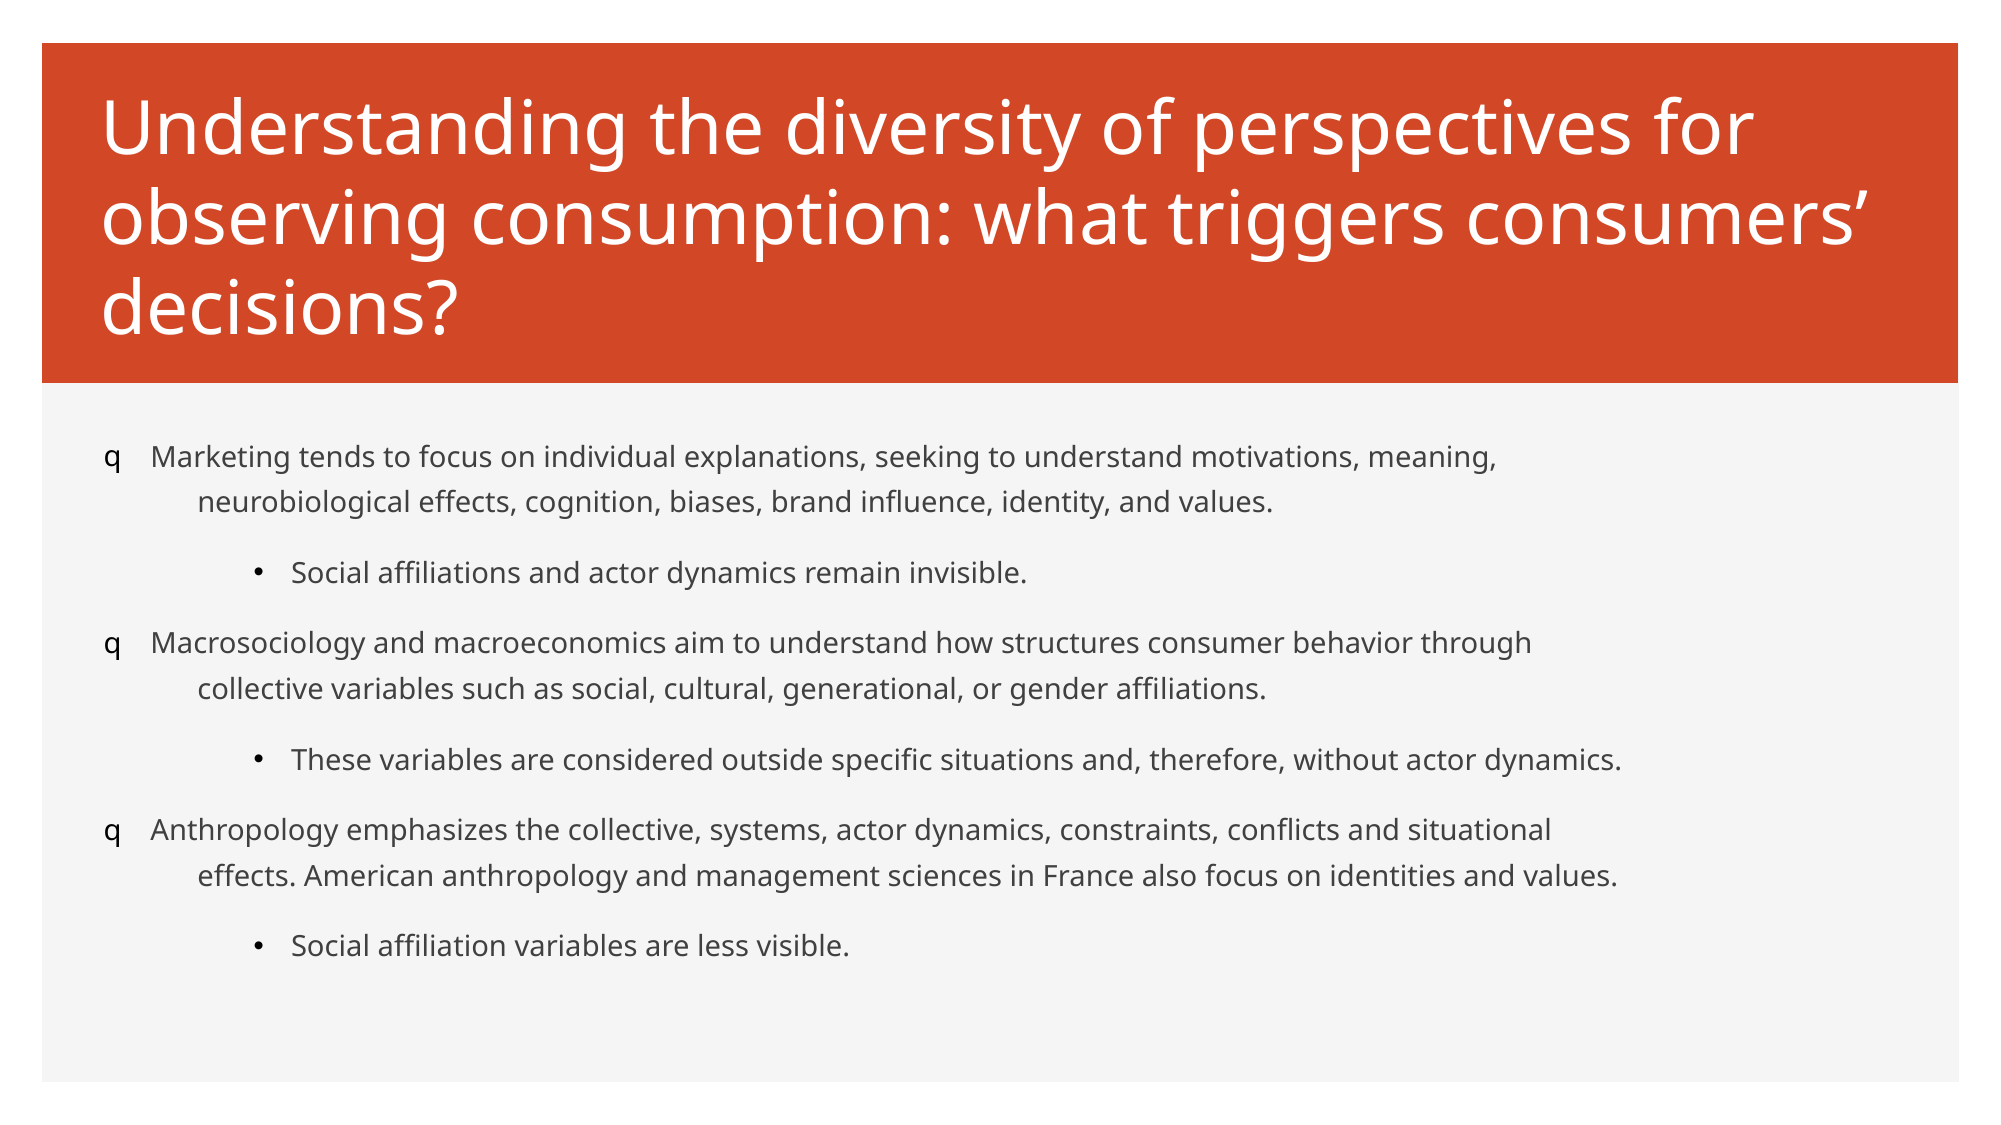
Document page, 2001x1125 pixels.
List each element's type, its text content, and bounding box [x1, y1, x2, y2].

list Marketing tends to focus on individual explanations, seeking to understand motivations, meaning, neurobiological effects, cognition, biases, brand influence, identity, and values. Social affiliations and actor dynamics remain invisible. Macrosociology and macroeconomics aim to understand how structures consumer behavior through collective variables such as social, cultural, generational, or gender affiliations. These variables are considered outside specific situations and, therefore, without actor dynamics. Anthropology emphasizes the collective, systems, actor dynamics, constraints, conflicts and situational effects. American anthropology and management sciences in France also focus on identities and values. Social affiliation variables are less visible. [88, 420, 1639, 1073]
title Understanding the diversity of perspectives for observing consumption: what triggers consumers’ decisions? [85, 70, 1892, 357]
